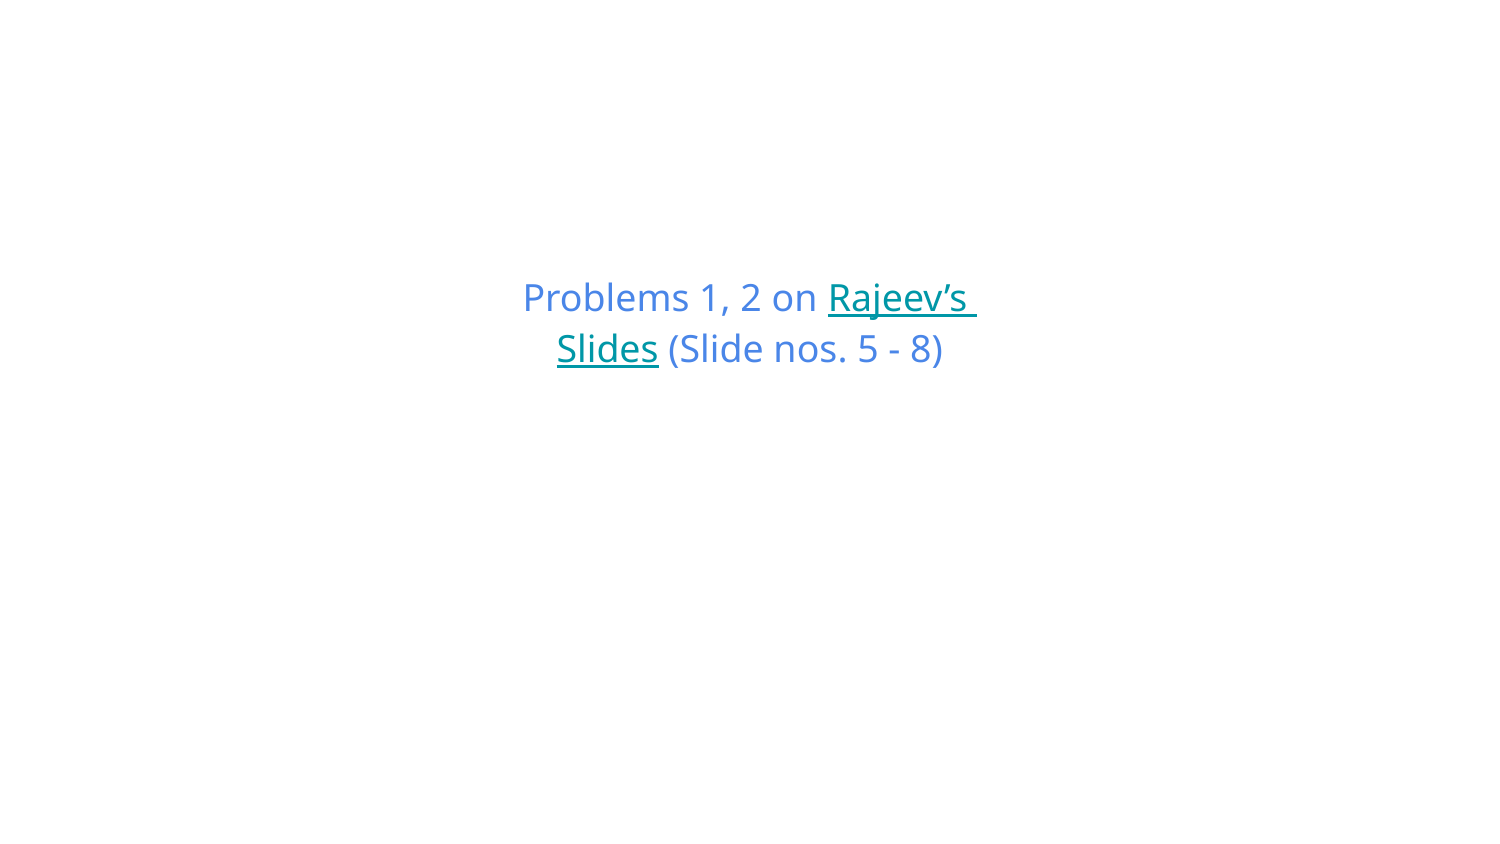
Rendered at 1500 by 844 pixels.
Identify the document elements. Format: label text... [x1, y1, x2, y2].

text_box Problems 1, 2 on Rajeev’s Slides (Slide nos. 5 - 8) [151, 258, 1349, 474]
